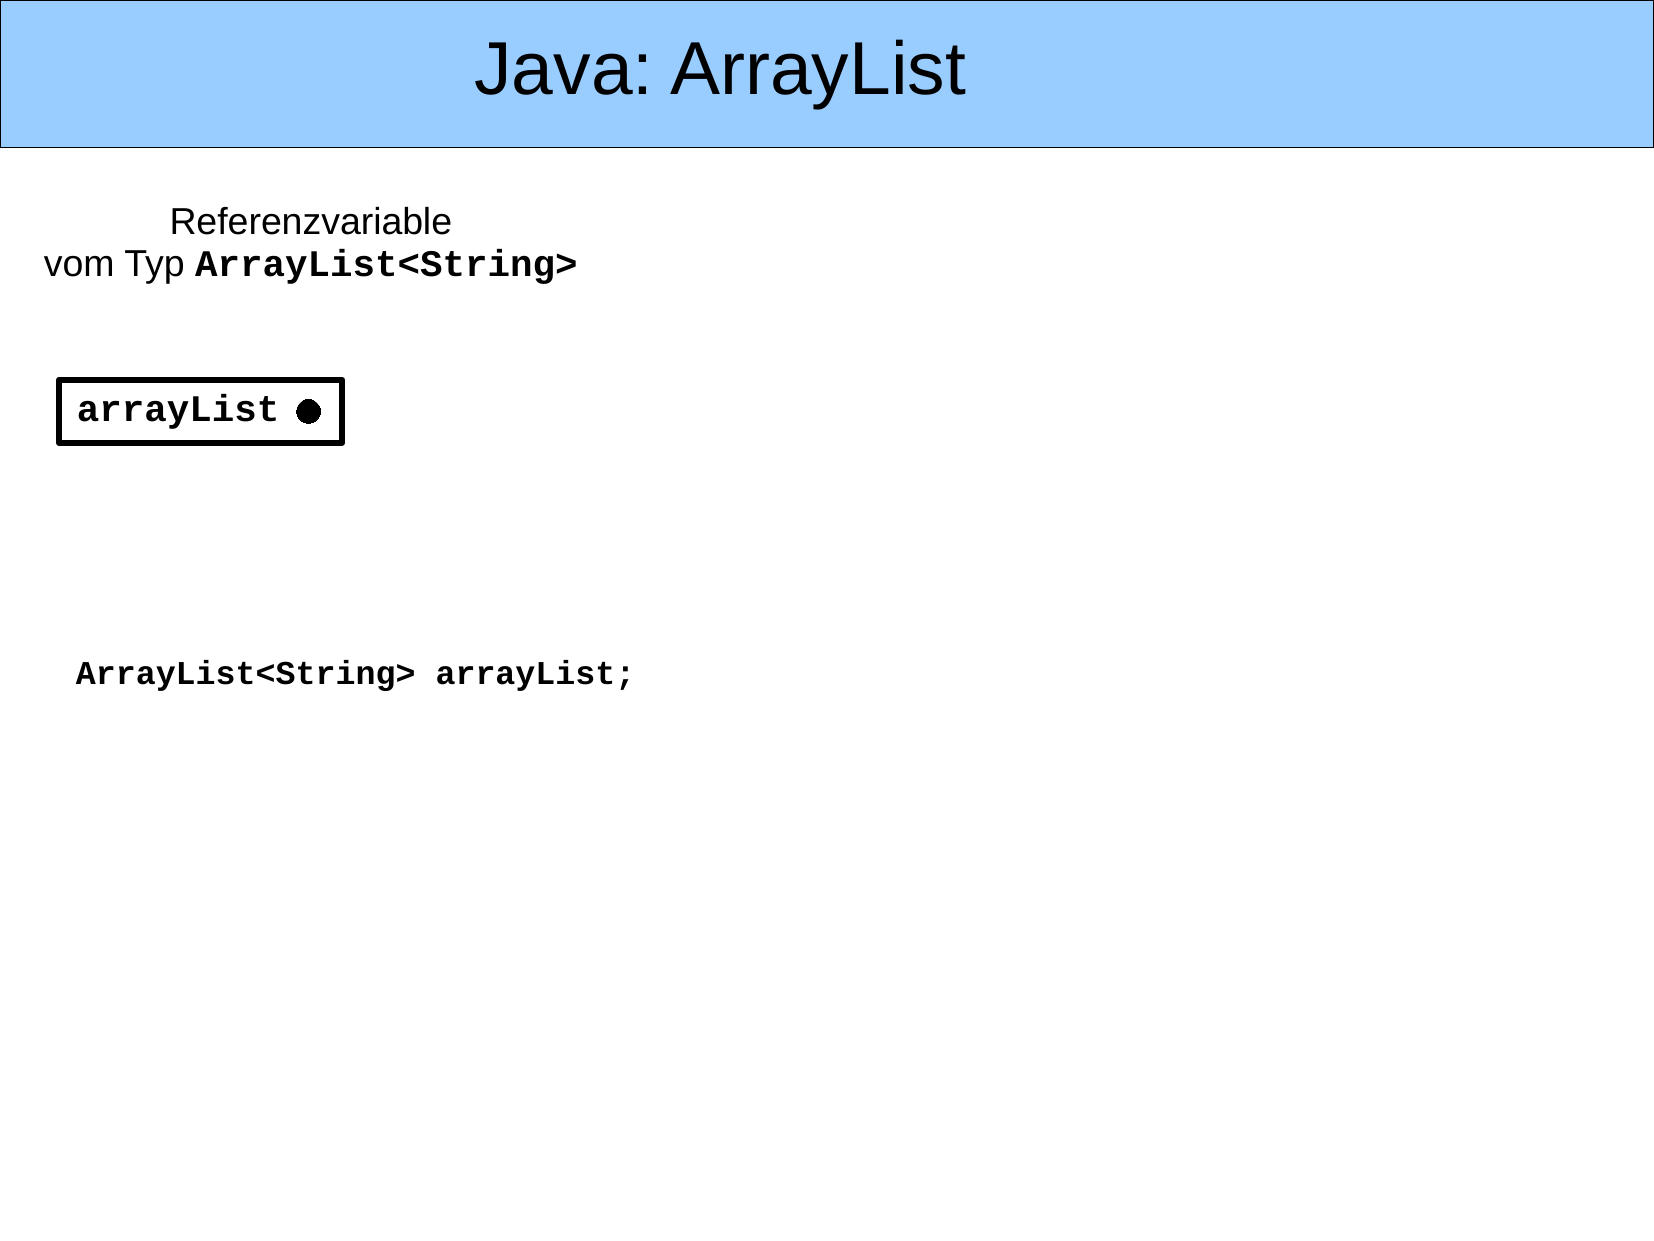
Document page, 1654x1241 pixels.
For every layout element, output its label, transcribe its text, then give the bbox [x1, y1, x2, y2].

text_box ArrayList<String> arrayList; [61, 649, 651, 740]
text_box [296, 399, 321, 424]
text_box [0, 0, 1654, 148]
text_box arrayList [59, 379, 343, 443]
text_box Referenzvariable vom Typ ArrayList<String> [29, 193, 591, 296]
text_box Java: ArrayList [459, 19, 982, 119]
